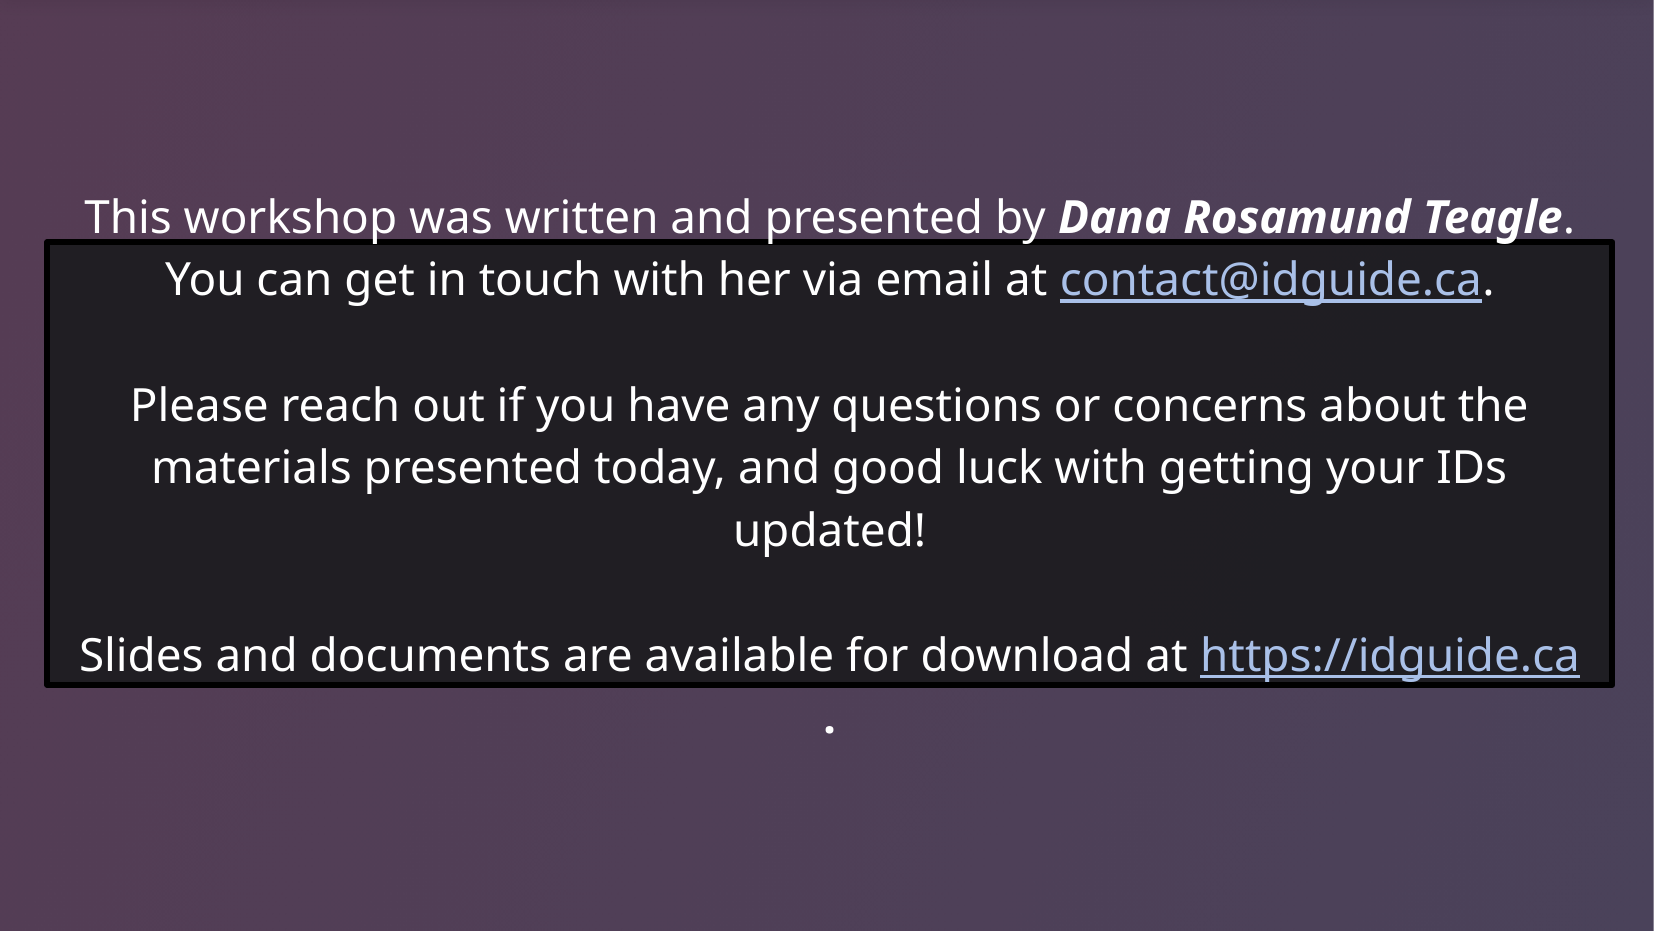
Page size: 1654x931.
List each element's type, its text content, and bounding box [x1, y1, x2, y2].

picture [0, 0, 1654, 931]
text_box [47, 242, 1613, 686]
subtitle This workshop was written and presented by Dana Rosamund Teagle. You can get in touch with her via email at contact@idguide.ca. Please reach out if you have any questions or concerns about the materials presented today, and good luck with getting your IDs updated! Slides and documents are available for download at https://idguide.ca. [76, 283, 1583, 648]
